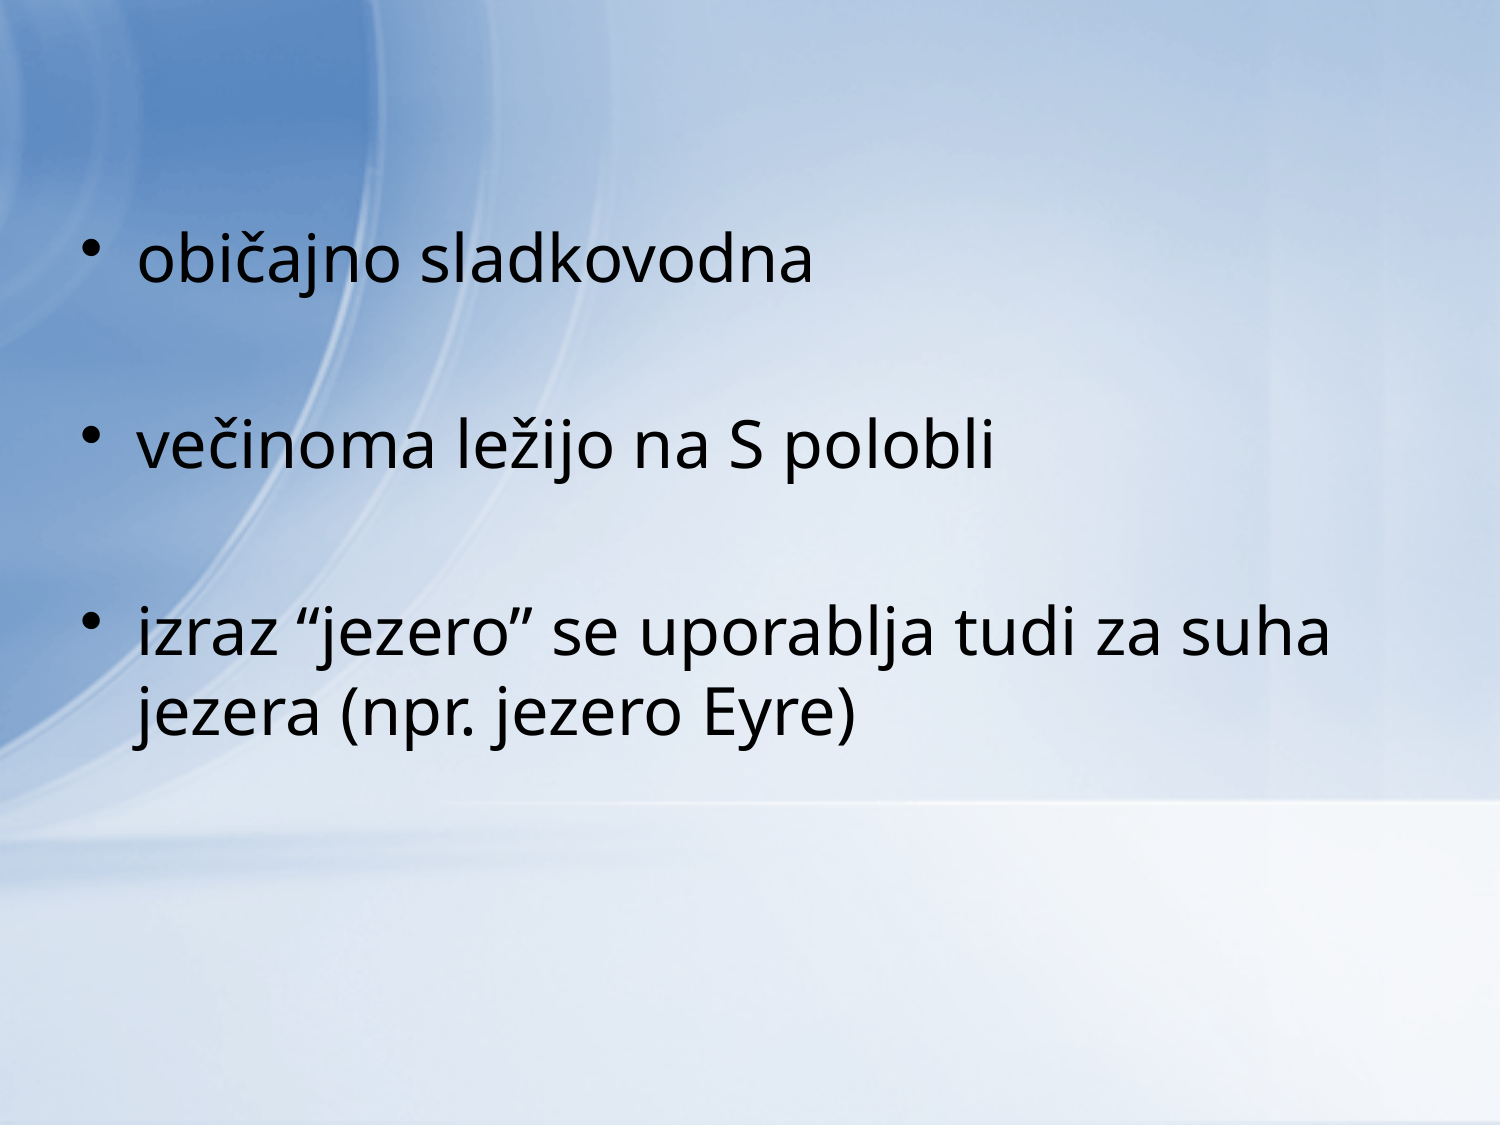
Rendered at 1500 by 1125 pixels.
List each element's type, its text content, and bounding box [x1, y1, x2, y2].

list običajno sladkovodna večinoma ležijo na S polobli izraz “jezero” se uporablja tudi za suha jezera (npr. jezero Eyre) [64, 208, 1415, 775]
picture [0, 0, 1500, 1125]
